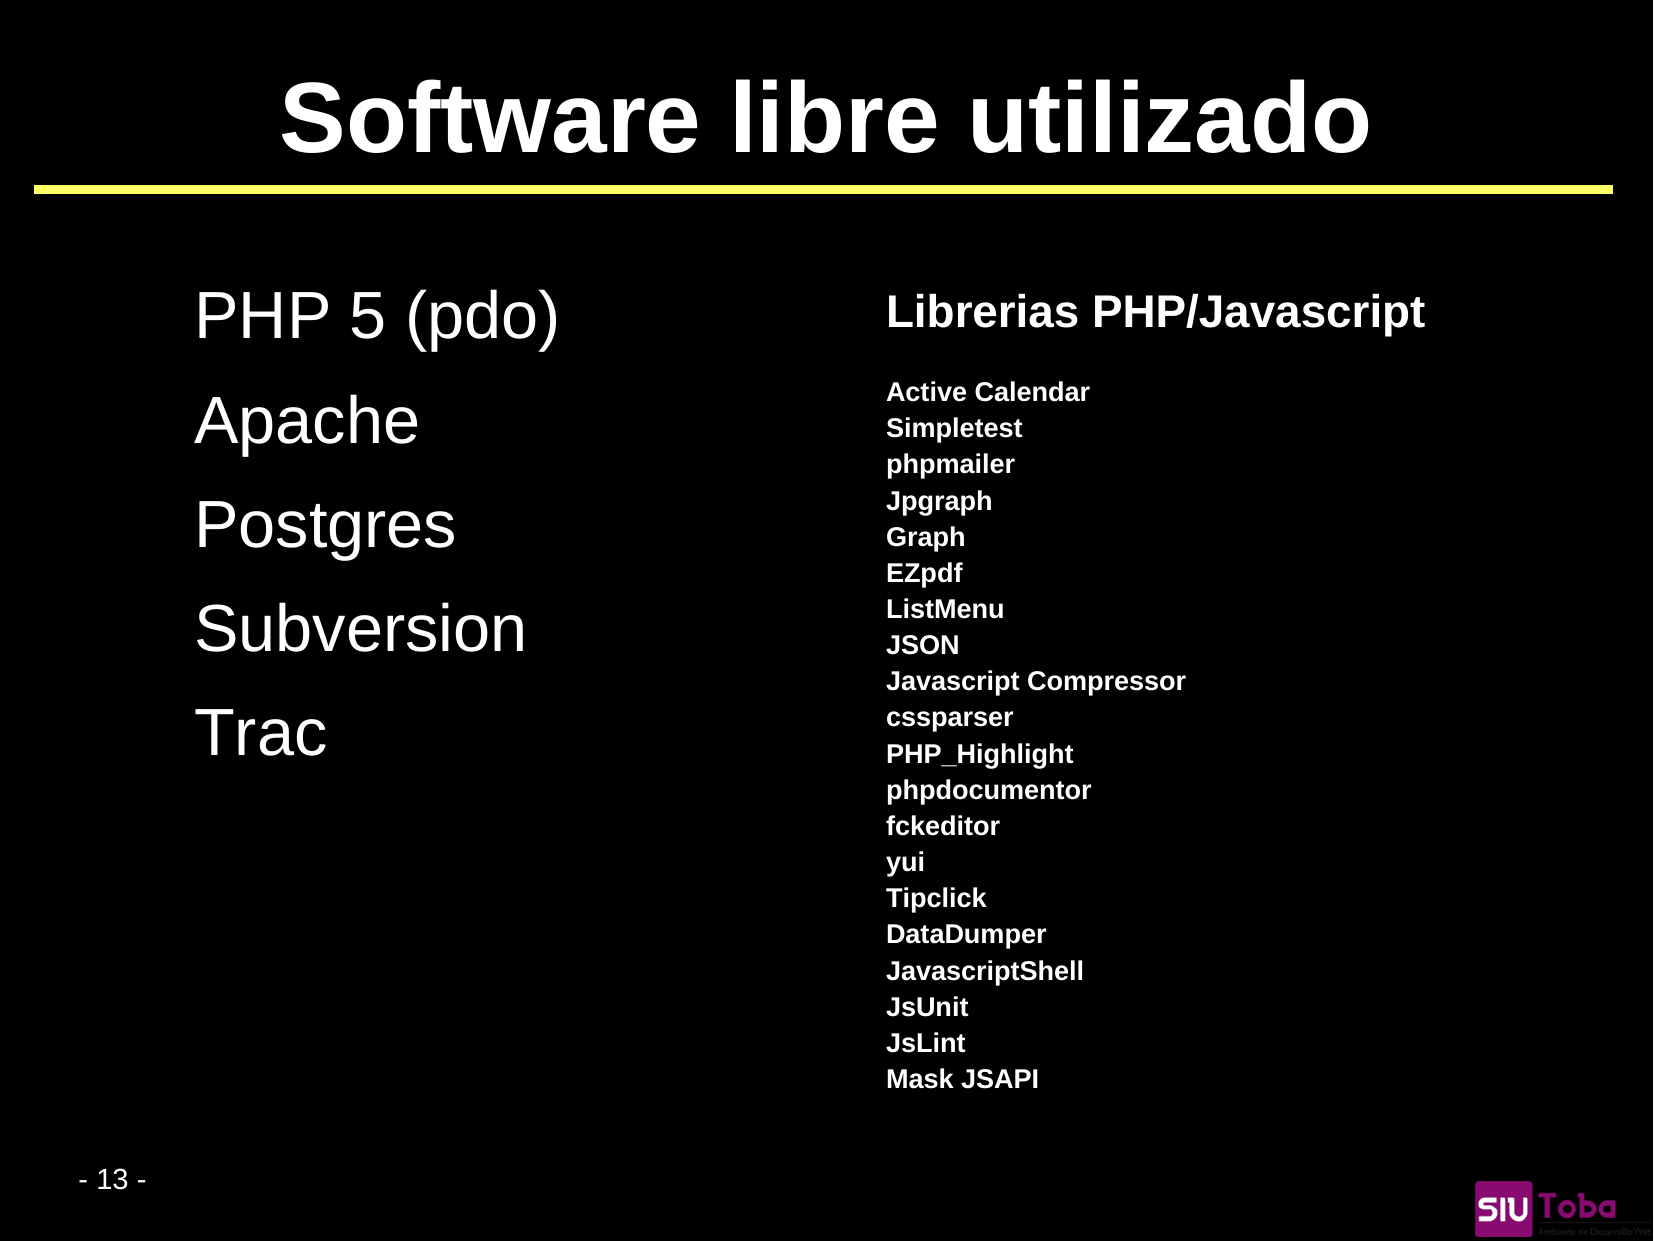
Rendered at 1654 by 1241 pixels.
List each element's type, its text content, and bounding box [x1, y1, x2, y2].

list PHP 5 (pdo) Apache Postgres Subversion Trac [176, 278, 750, 905]
picture [1475, 1181, 1652, 1237]
list Librerias PHP/Javascript Active Calendar Simpletest phpmailer Jpgraph Graph EZpdf ListMenu JSON Javascript Compressor cssparser PHP_Highlight phpdocumentor fckeditor yui Tipclick DataDumper JavascriptShell JsUnit JsLint Mask JSAPI [862, 286, 1500, 1095]
title Software libre utilizado [58, 47, 1594, 188]
